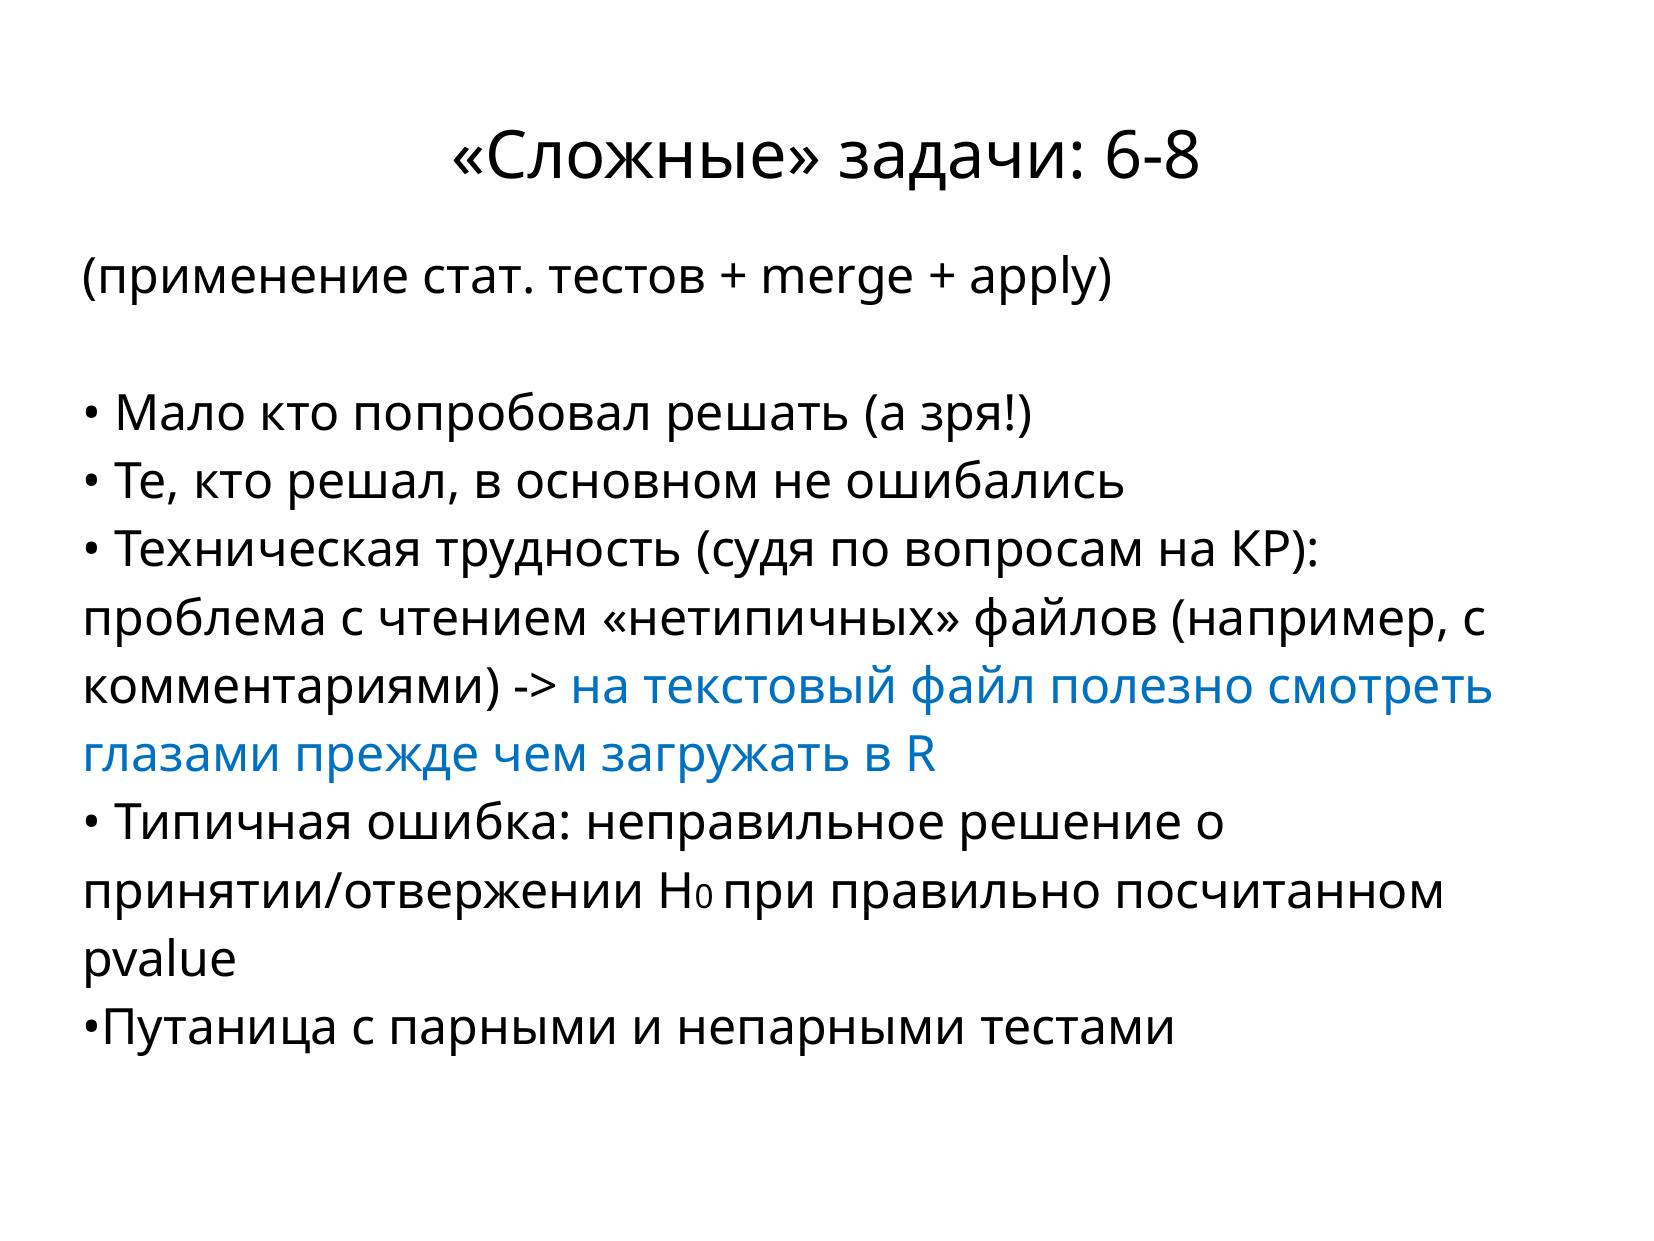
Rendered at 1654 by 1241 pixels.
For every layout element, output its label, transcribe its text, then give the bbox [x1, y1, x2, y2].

subtitle (применение стат. тестов + merge + apply) • Мало кто попробовал решать (а зря!) • Те, кто решал, в основном не ошибались • Техническая трудность (судя по вопросам на КР): проблема с чтением «нетипичных» файлов (например, с комментариями) ‐> на текстовый файл полезно смотреть глазами прежде чем загружать в R • Типичная ошибка: неправильное решение о принятии/отвержении H0 при правильно посчитанном pvalue •Путаница с парными и непарными тестами [82, 290, 1538, 1010]
title «Сложные» задачи: 6‐8 [82, 49, 1571, 257]
